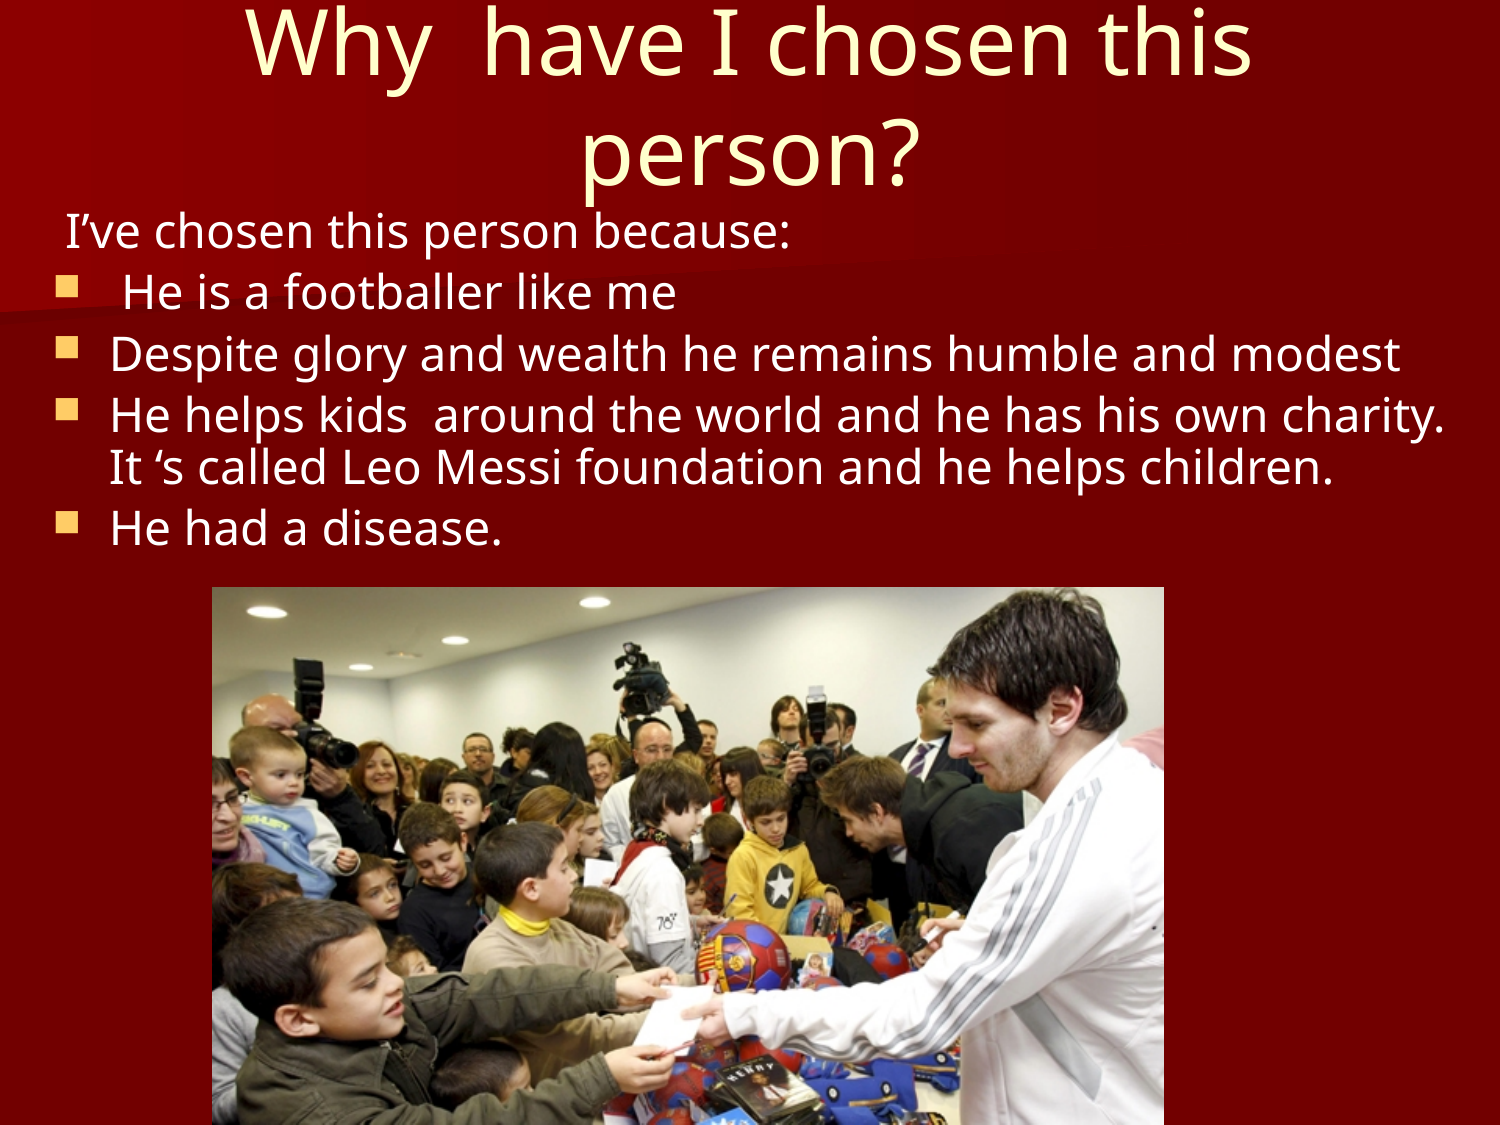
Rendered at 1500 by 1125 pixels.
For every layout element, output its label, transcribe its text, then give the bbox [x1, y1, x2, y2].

picture [212, 587, 1164, 1125]
title Why have I chosen this person? [75, 0, 1425, 188]
list I’ve chosen this person because: He is a footballer like me Despite glory and wealth he remains humble and modest He helps kids around the world and he has his own charity. It ‘s called Leo Messi foundation and he helps children. He had a disease. [37, 200, 1500, 800]
